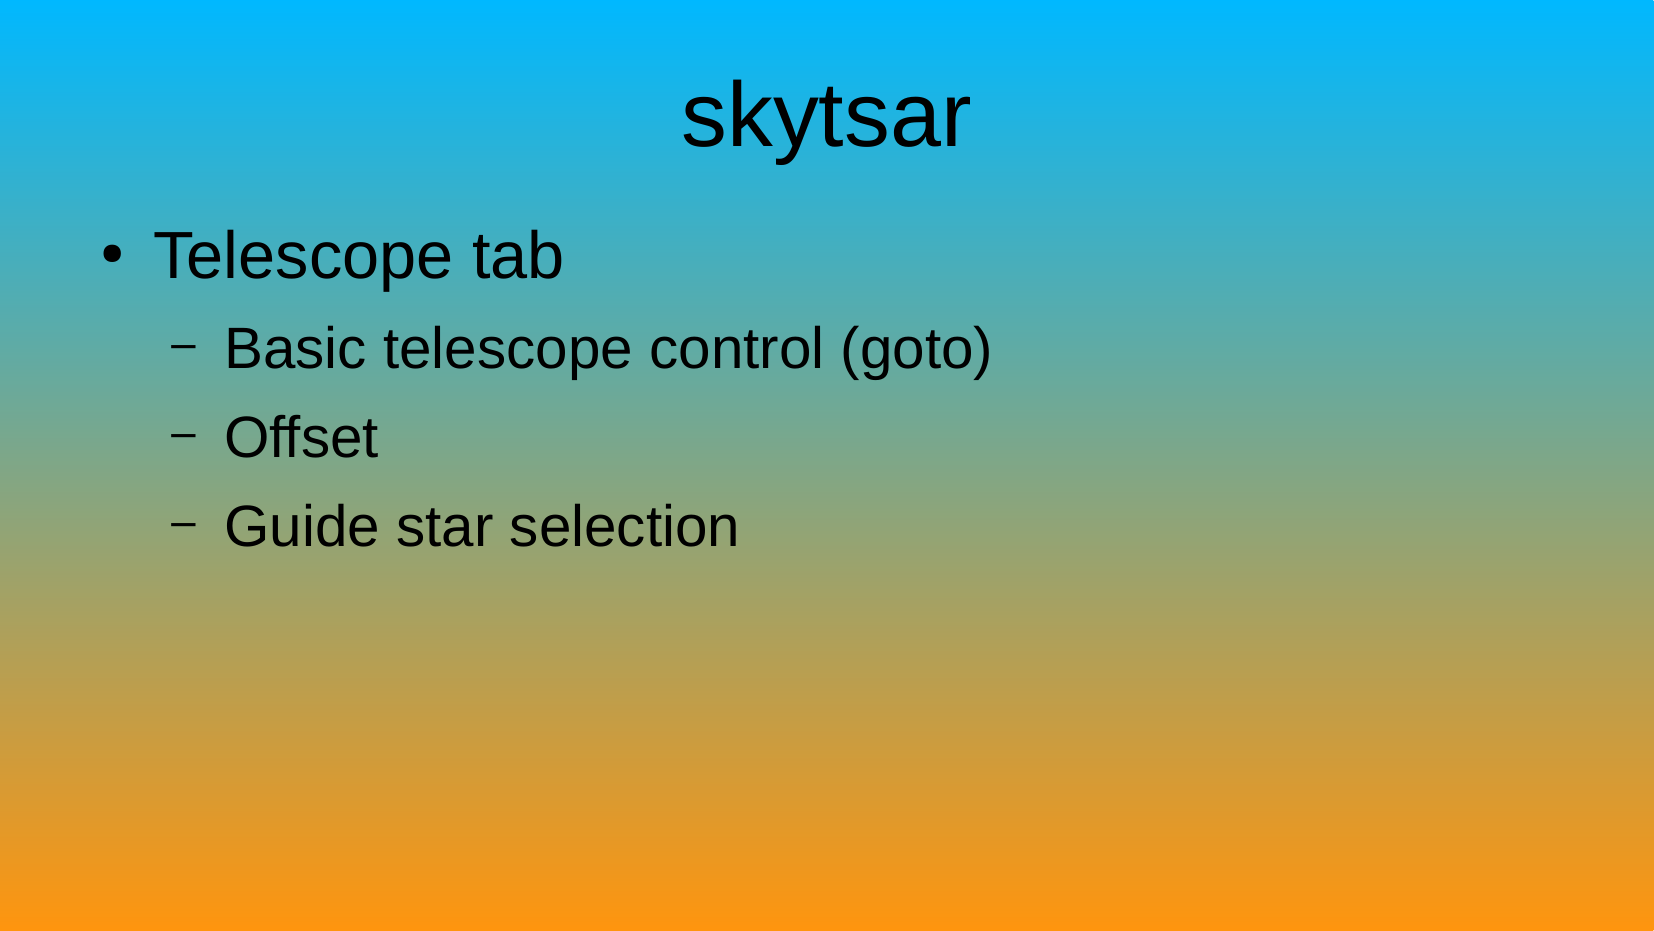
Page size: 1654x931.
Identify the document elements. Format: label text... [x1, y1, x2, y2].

title skytsar [82, 37, 1571, 193]
list Telescope tab Basic telescope control (goto) Offset Guide star selection [82, 217, 1571, 758]
